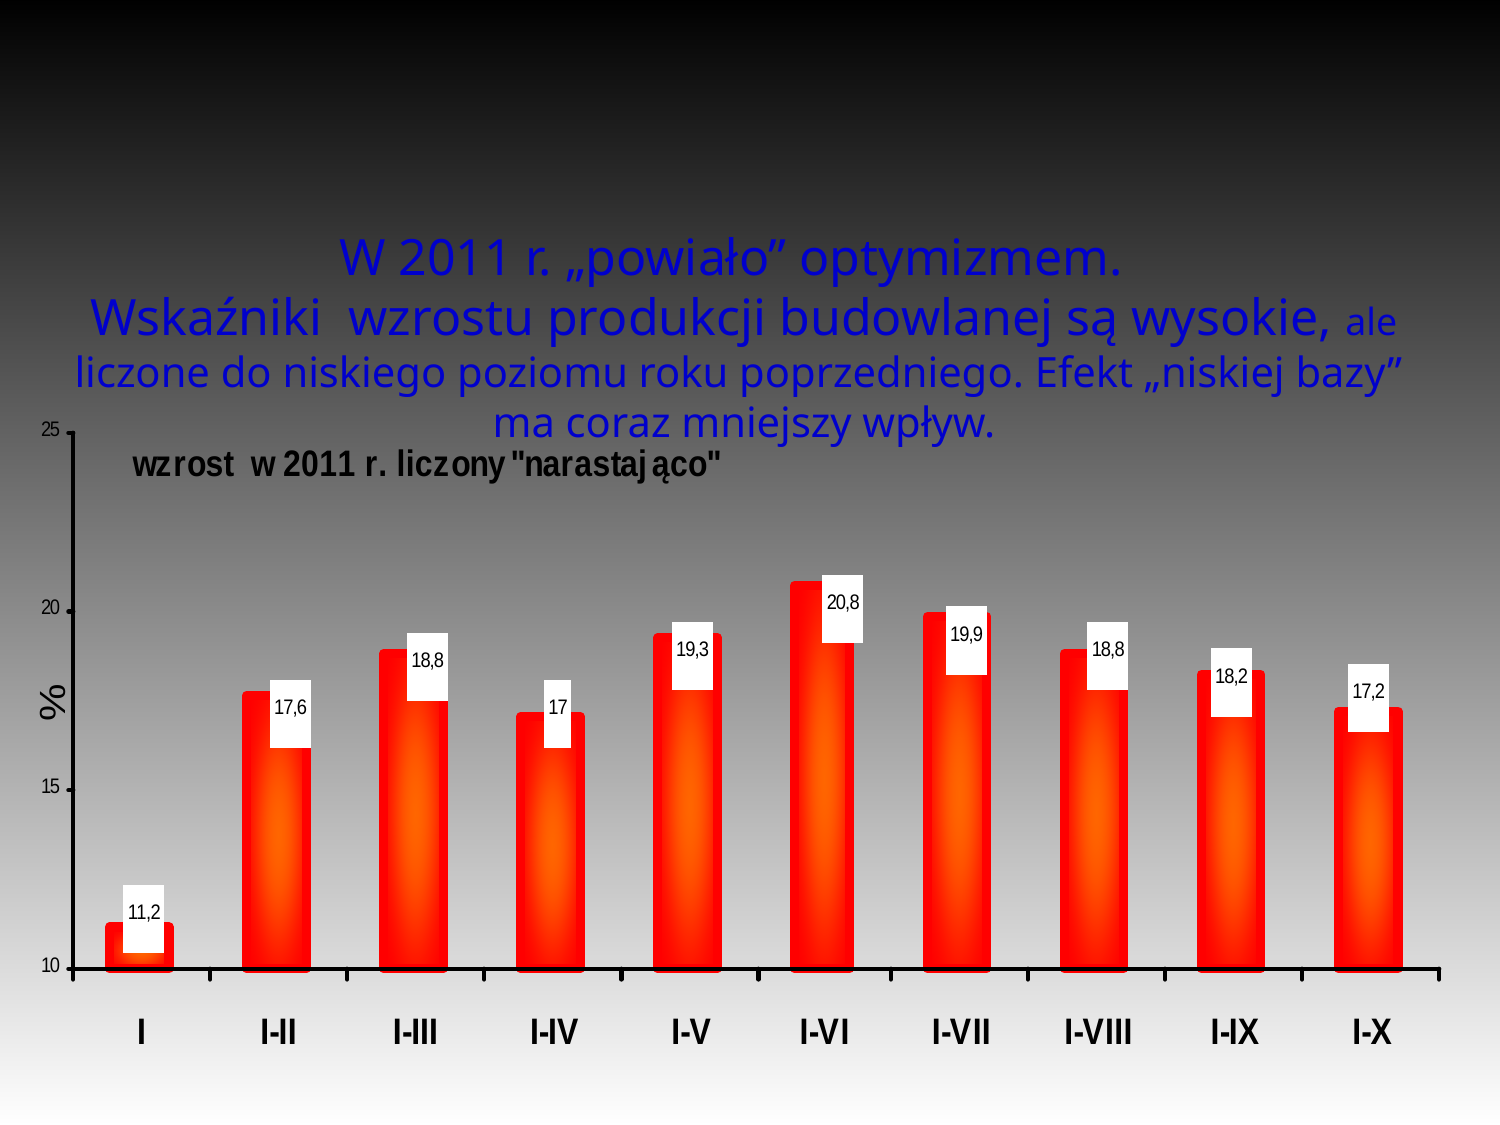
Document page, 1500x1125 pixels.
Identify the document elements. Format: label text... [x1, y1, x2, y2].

title W 2011 r. „powiało” optymizmem. Wskaźniki wzrostu produkcji budowlanej są wysokie, ale liczone do niskiego poziomu roku poprzedniego. Efekt „niskiej bazy” ma coraz mniejszy wpływ. [41, 58, 1447, 375]
chart [0, 375, 1462, 1122]
